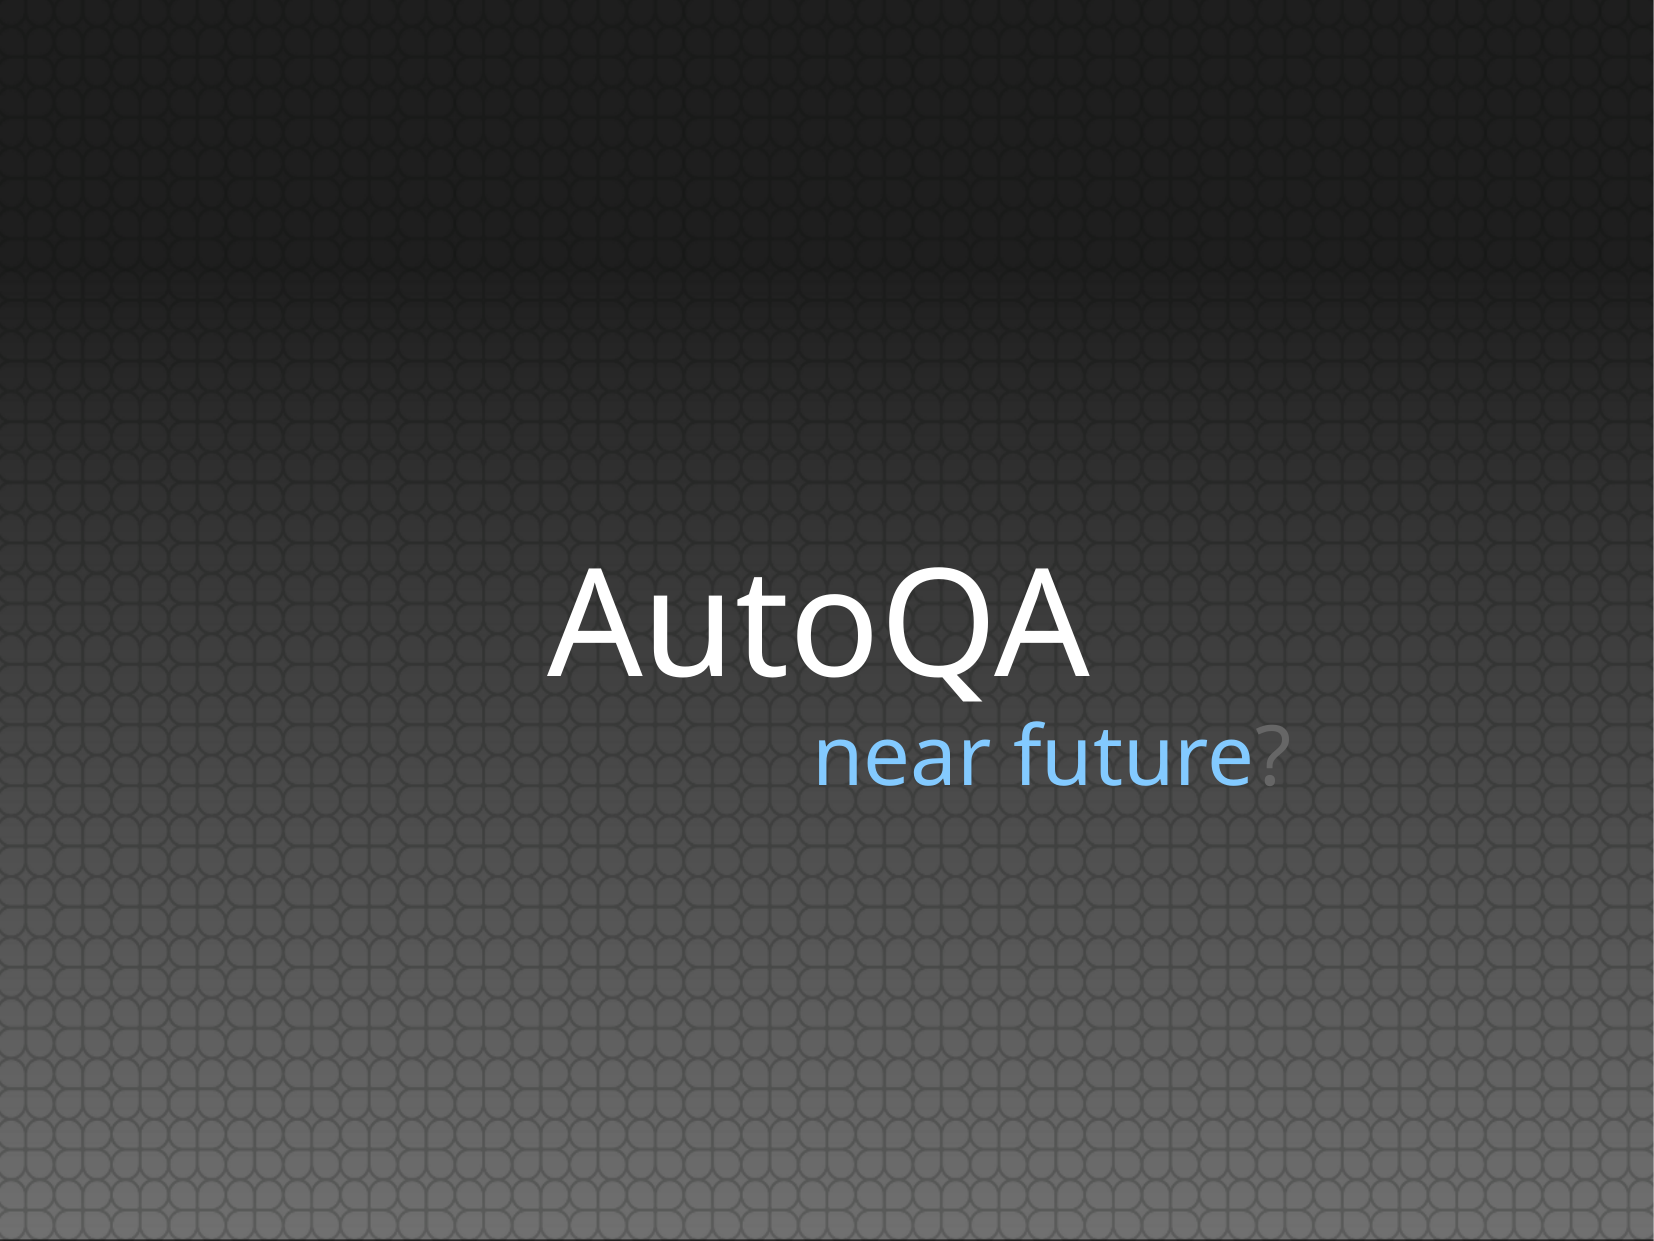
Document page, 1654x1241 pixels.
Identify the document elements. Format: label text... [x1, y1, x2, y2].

title AutoQA [75, 525, 1564, 713]
picture [0, 0, 1654, 1241]
text_box near future? [797, 689, 1316, 798]
